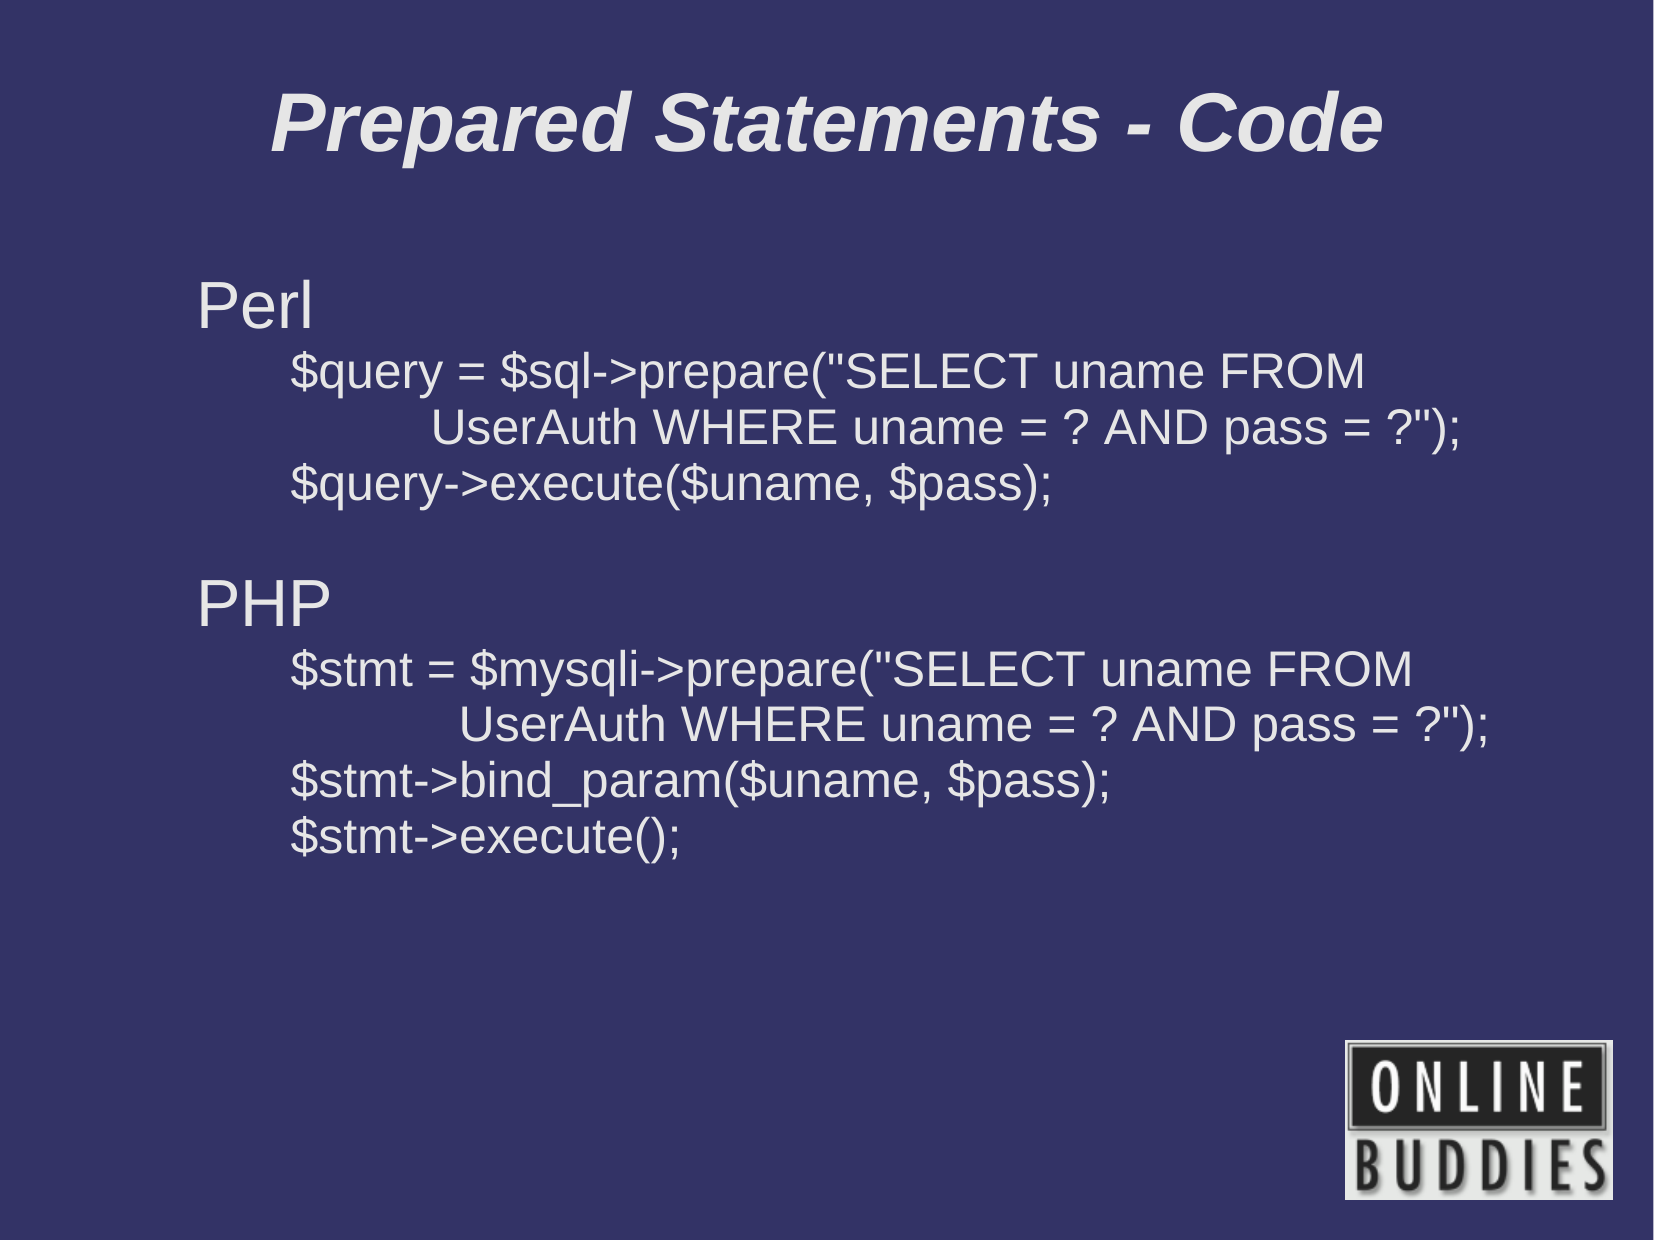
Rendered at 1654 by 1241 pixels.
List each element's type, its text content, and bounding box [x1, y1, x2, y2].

title Prepared Statements - Code [121, 19, 1534, 227]
list Perl $query = $sql->prepare("SELECT uname FROM UserAuth WHERE uname = ? AND pass = ?"); $query->execute($uname, $pass); PHP $stmt = $mysqli->prepare("SELECT uname FROM UserAuth WHERE uname = ? AND pass = ?"); $stmt->bind_param($uname, $pass); $stmt->execute(); [184, 193, 1576, 976]
picture [1345, 1040, 1613, 1200]
